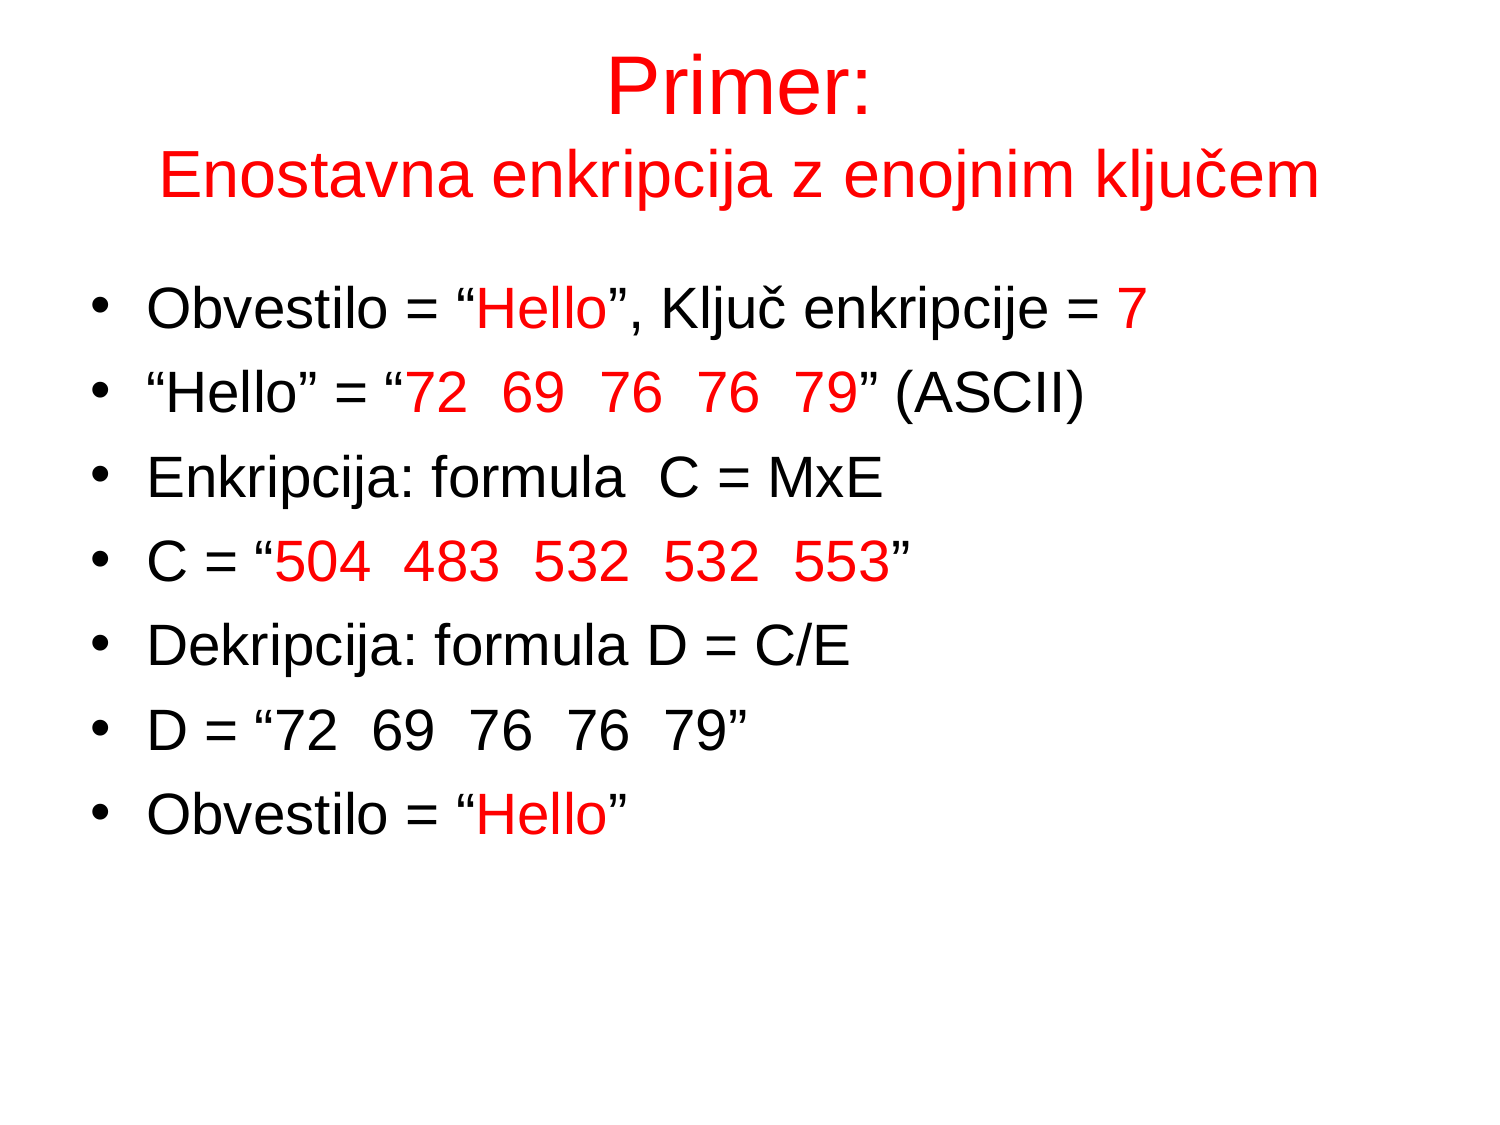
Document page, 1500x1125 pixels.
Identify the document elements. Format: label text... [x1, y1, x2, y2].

list Obvestilo = “Hello”, Ključ enkripcije = 7 “Hello” = “72 69 76 76 79” (ASCII) Enkripcija: formula C = MxE C = “504 483 532 532 553” Dekripcija: formula D = C/E D = “72 69 76 76 79” Obvestilo = “Hello” [75, 262, 1426, 1006]
title Primer: Enostavna enkripcija z enojnim ključem [64, 23, 1415, 219]
